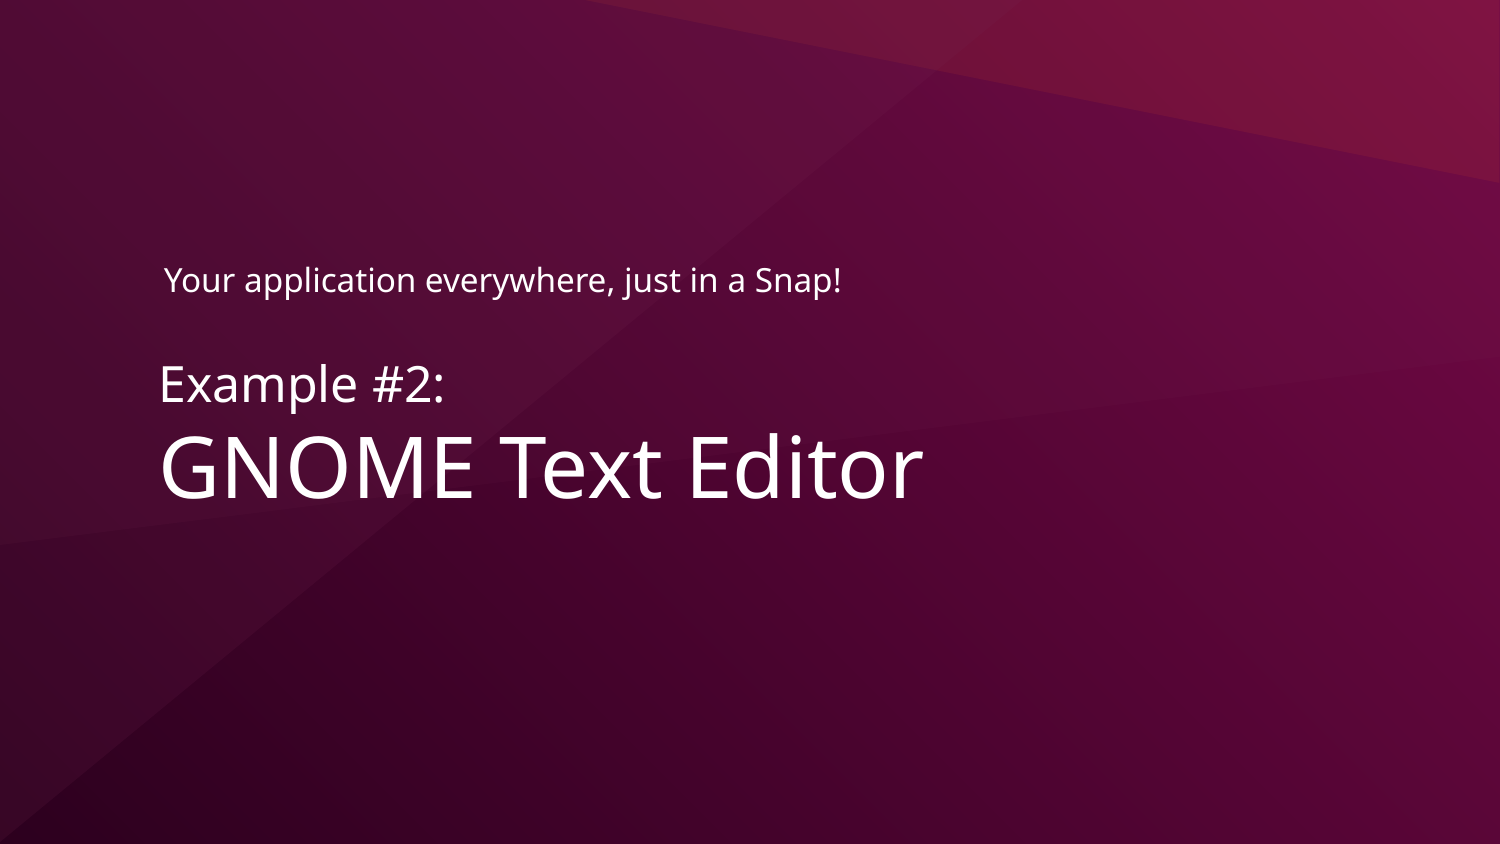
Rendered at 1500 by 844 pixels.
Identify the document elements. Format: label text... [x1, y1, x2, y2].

title Example #2: GNOME Text Editor [158, 352, 1378, 607]
subtitle Your application everywhere, just in a Snap! [163, 259, 940, 324]
